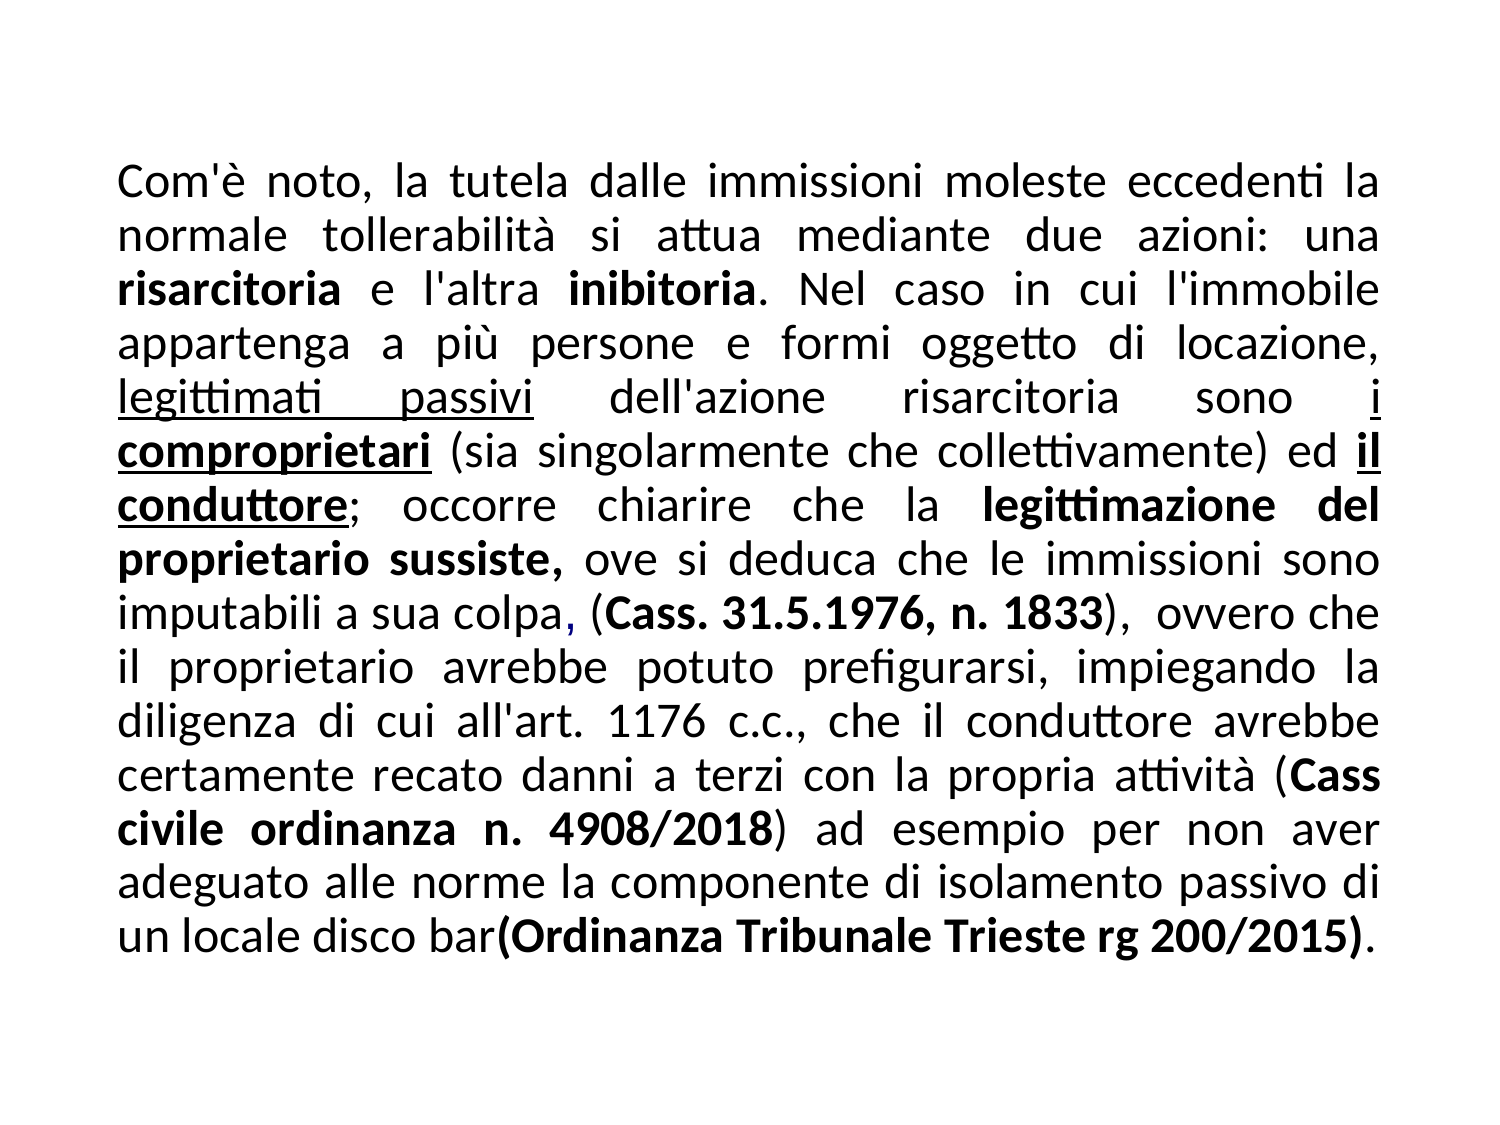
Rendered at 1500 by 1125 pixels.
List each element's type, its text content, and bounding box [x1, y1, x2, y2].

list Com'è noto, la tutela dalle immissioni moleste eccedenti la normale tollerabilità si attua mediante due azioni: una risarcitoria e l'altra inibitoria. Nel caso in cui l'immobile appartenga a più persone e formi oggetto di locazione, legittimati passivi dell'azione risarcitoria sono i comproprietari (sia singolarmente che collettivamente) ed il conduttore; occorre chiarire che la legittimazione del proprietario sussiste, ove si deduca che le immissioni sono imputabili a sua colpa, (Cass. 31.5.1976, n. 1833), ovvero che il proprietario avrebbe potuto prefigurarsi, impiegando la diligenza di cui all'art. 1176 c.c., che il conduttore avrebbe certamente recato danni a terzi con la propria attività (Cass civile ordinanza n. 4908/2018) ad esempio per non aver adeguato alle norme la componente di isolamento passivo di un locale disco bar(Ordinanza Tribunale Trieste rg 200/2015). [103, 70, 1397, 1029]
